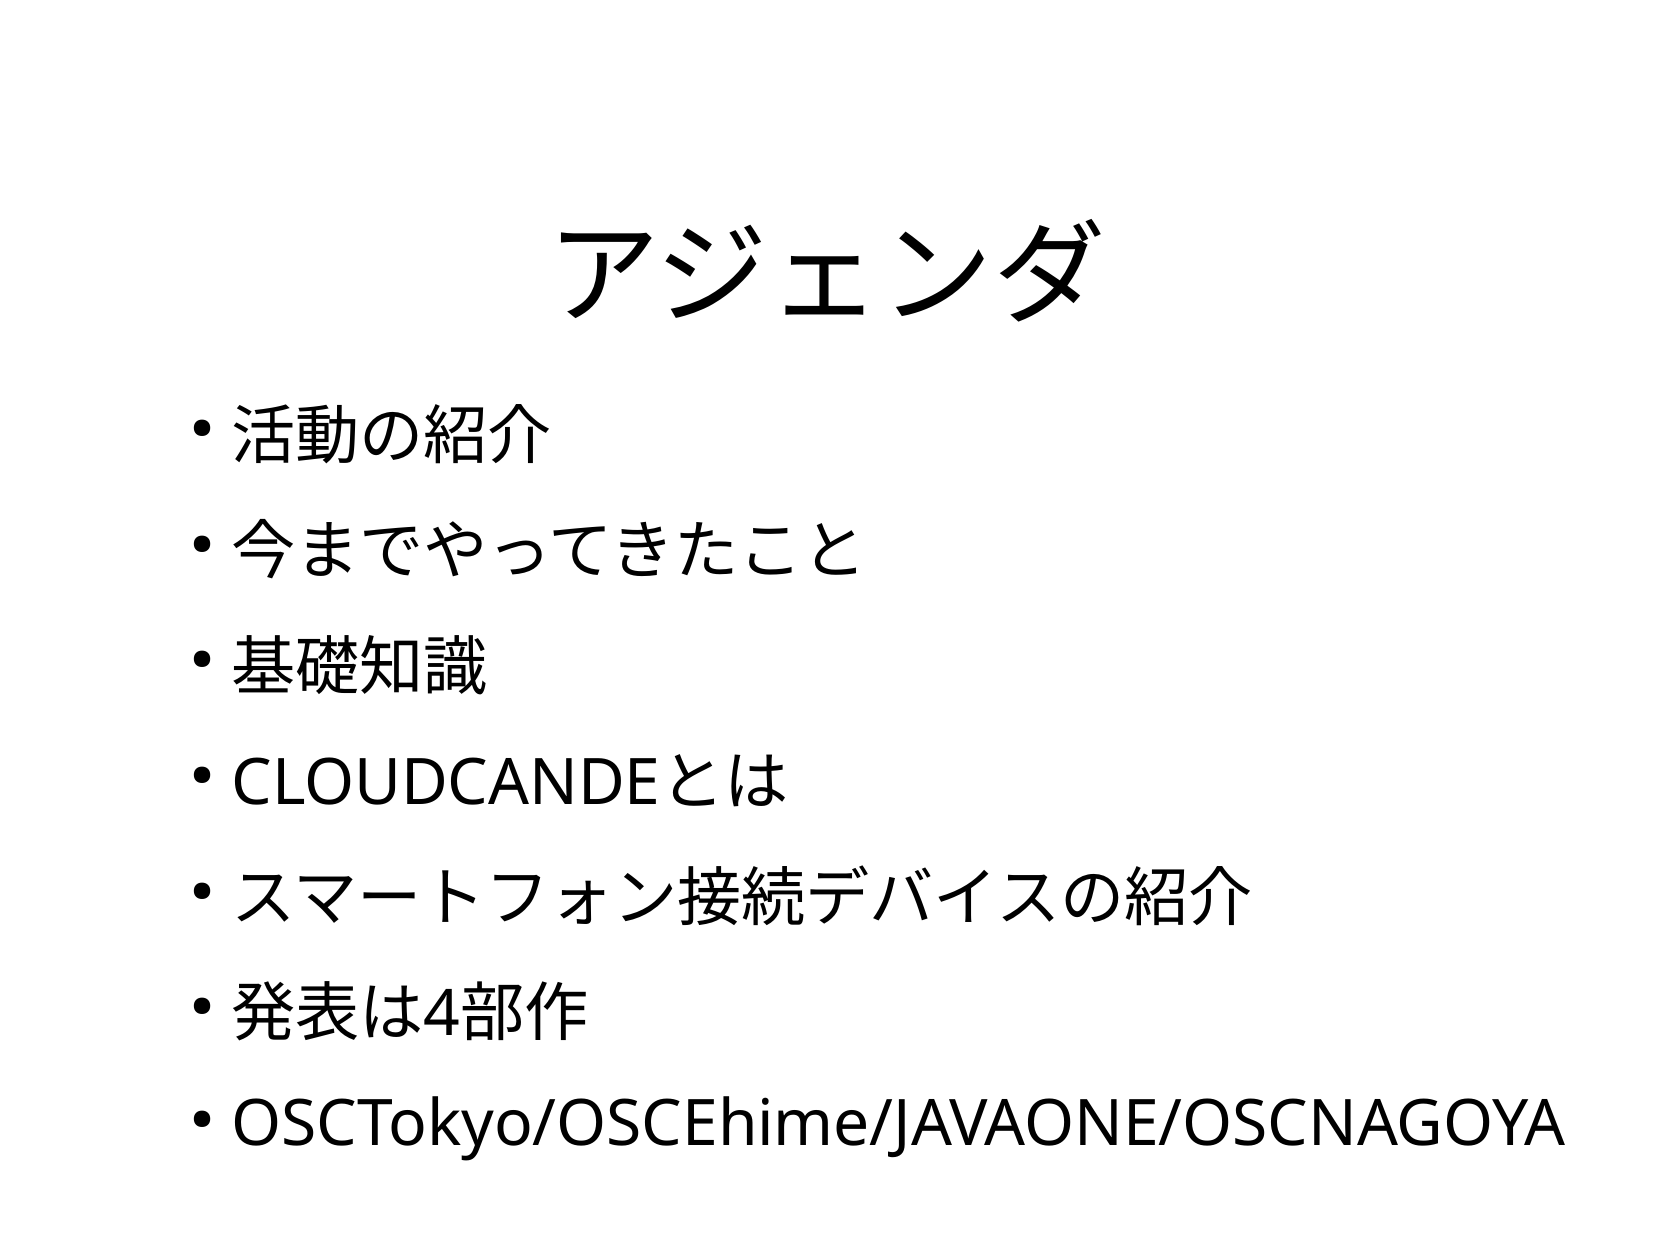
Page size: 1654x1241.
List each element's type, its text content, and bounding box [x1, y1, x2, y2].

title アジェンダ [82, 161, 1571, 369]
list 活動の紹介 今までやってきたこと 基礎知識 CLOUDCANDEとは スマートフォン接続デバイスの紹介 発表は4部作 OSCTokyo/OSCEhime/JAVAONE/OSCNAGOYA [177, 383, 1571, 1203]
